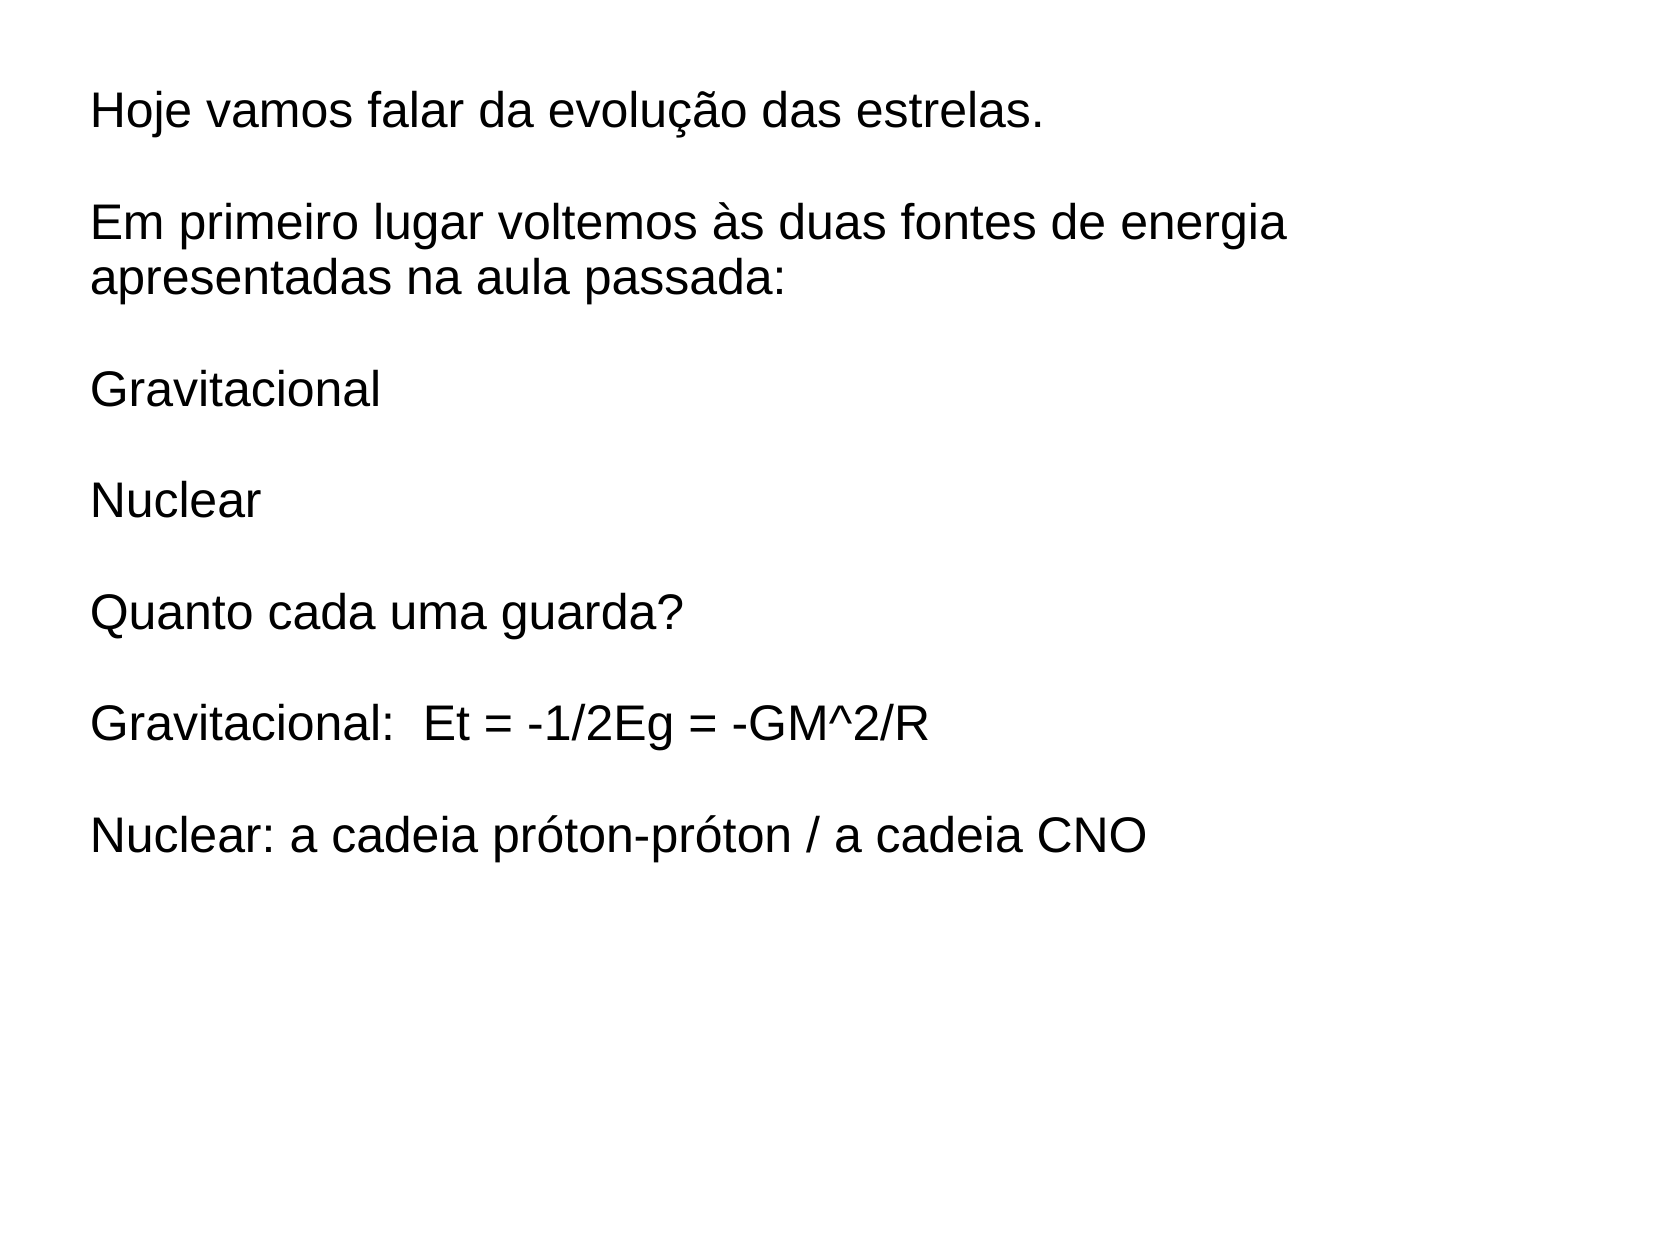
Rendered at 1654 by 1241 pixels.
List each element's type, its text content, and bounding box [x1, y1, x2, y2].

text_box Hoje vamos falar da evolução das estrelas. Em primeiro lugar voltemos às duas fontes de energia apresentadas na aula passada: Gravitacional Nuclear Quanto cada uma guarda? Gravitacional: Et = -1/2Eg = -GM^2/R Nuclear: a cadeia próton-próton / a cadeia CNO [75, 75, 1613, 871]
